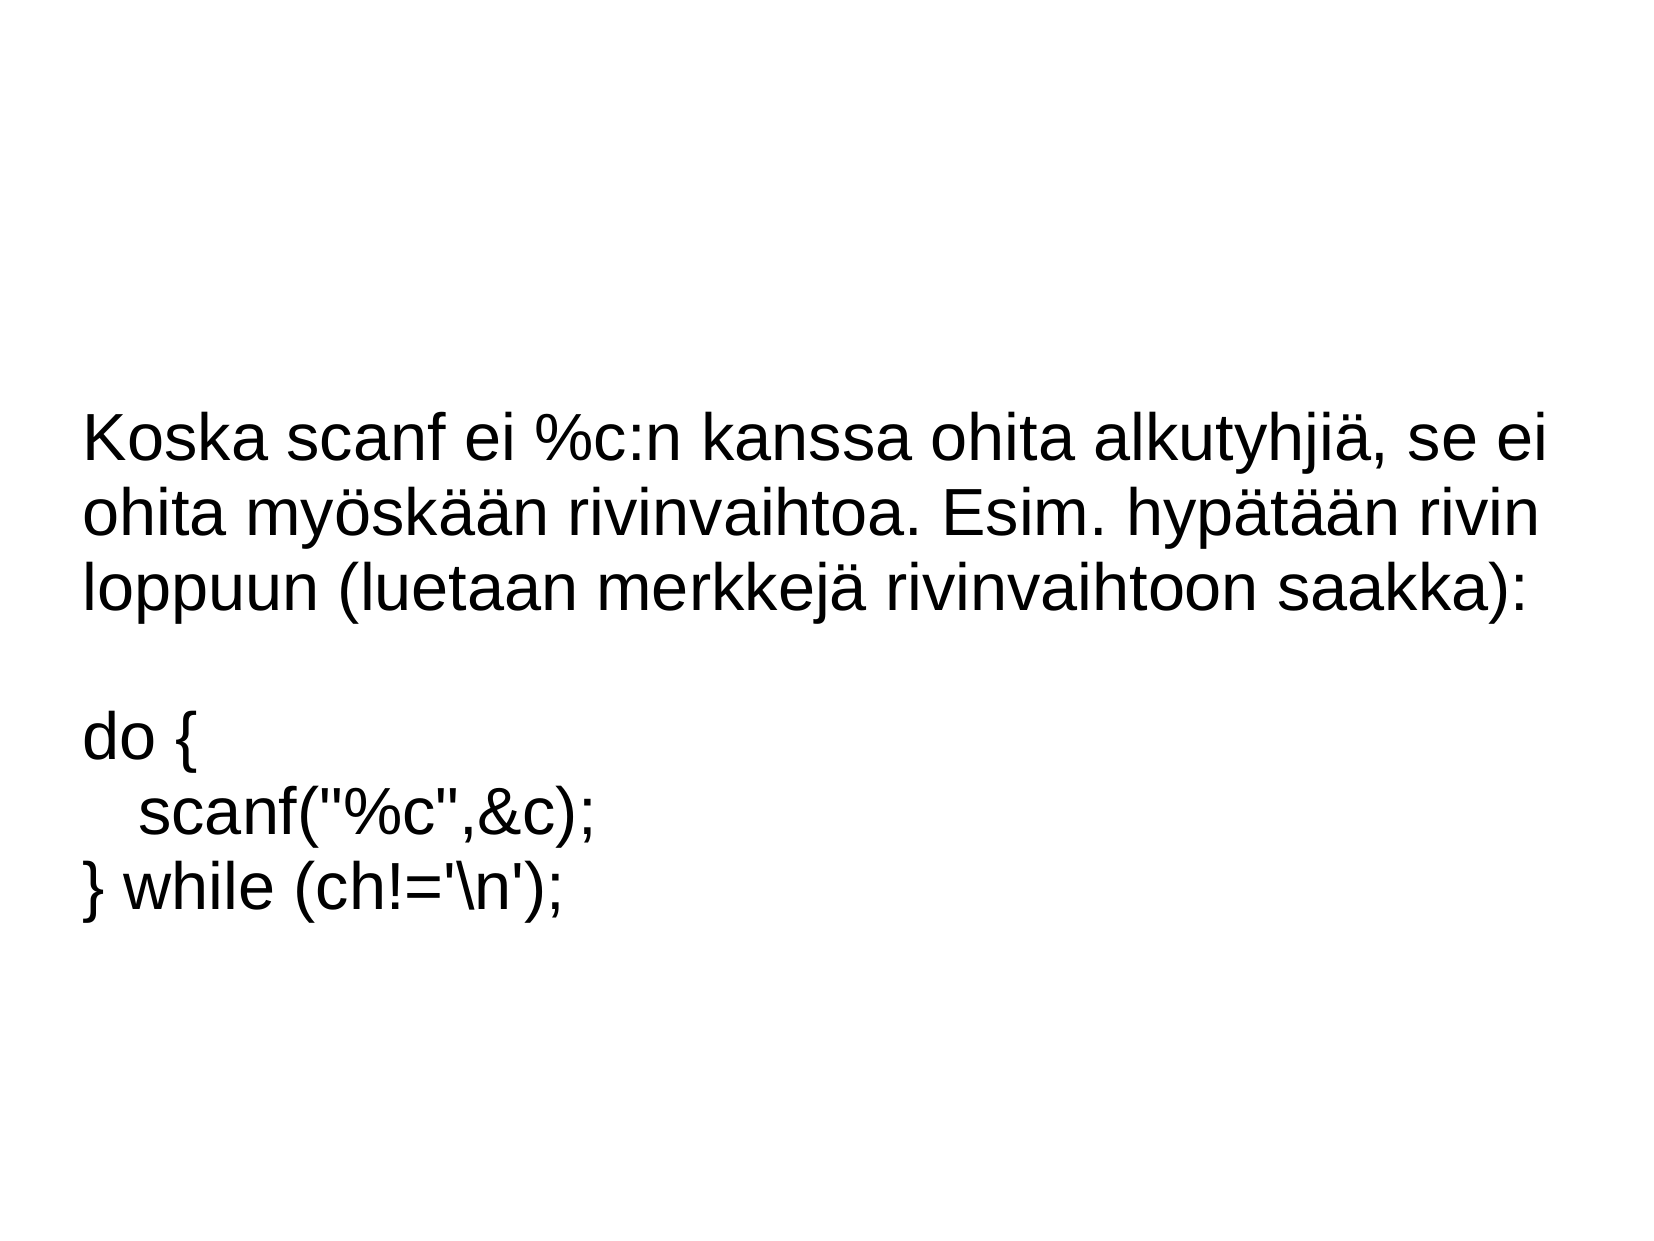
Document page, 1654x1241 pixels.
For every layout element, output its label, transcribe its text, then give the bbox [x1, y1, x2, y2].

text_box Koska scanf ei %c:n kanssa ohita alkutyhjiä, se ei ohita myöskään rivinvaihtoa. Esim. hypätään rivin loppuun (luetaan merkkejä rivinvaihtoon saakka): do { scanf("%c",&c); } while (ch!='\n'); [82, 290, 1571, 1109]
